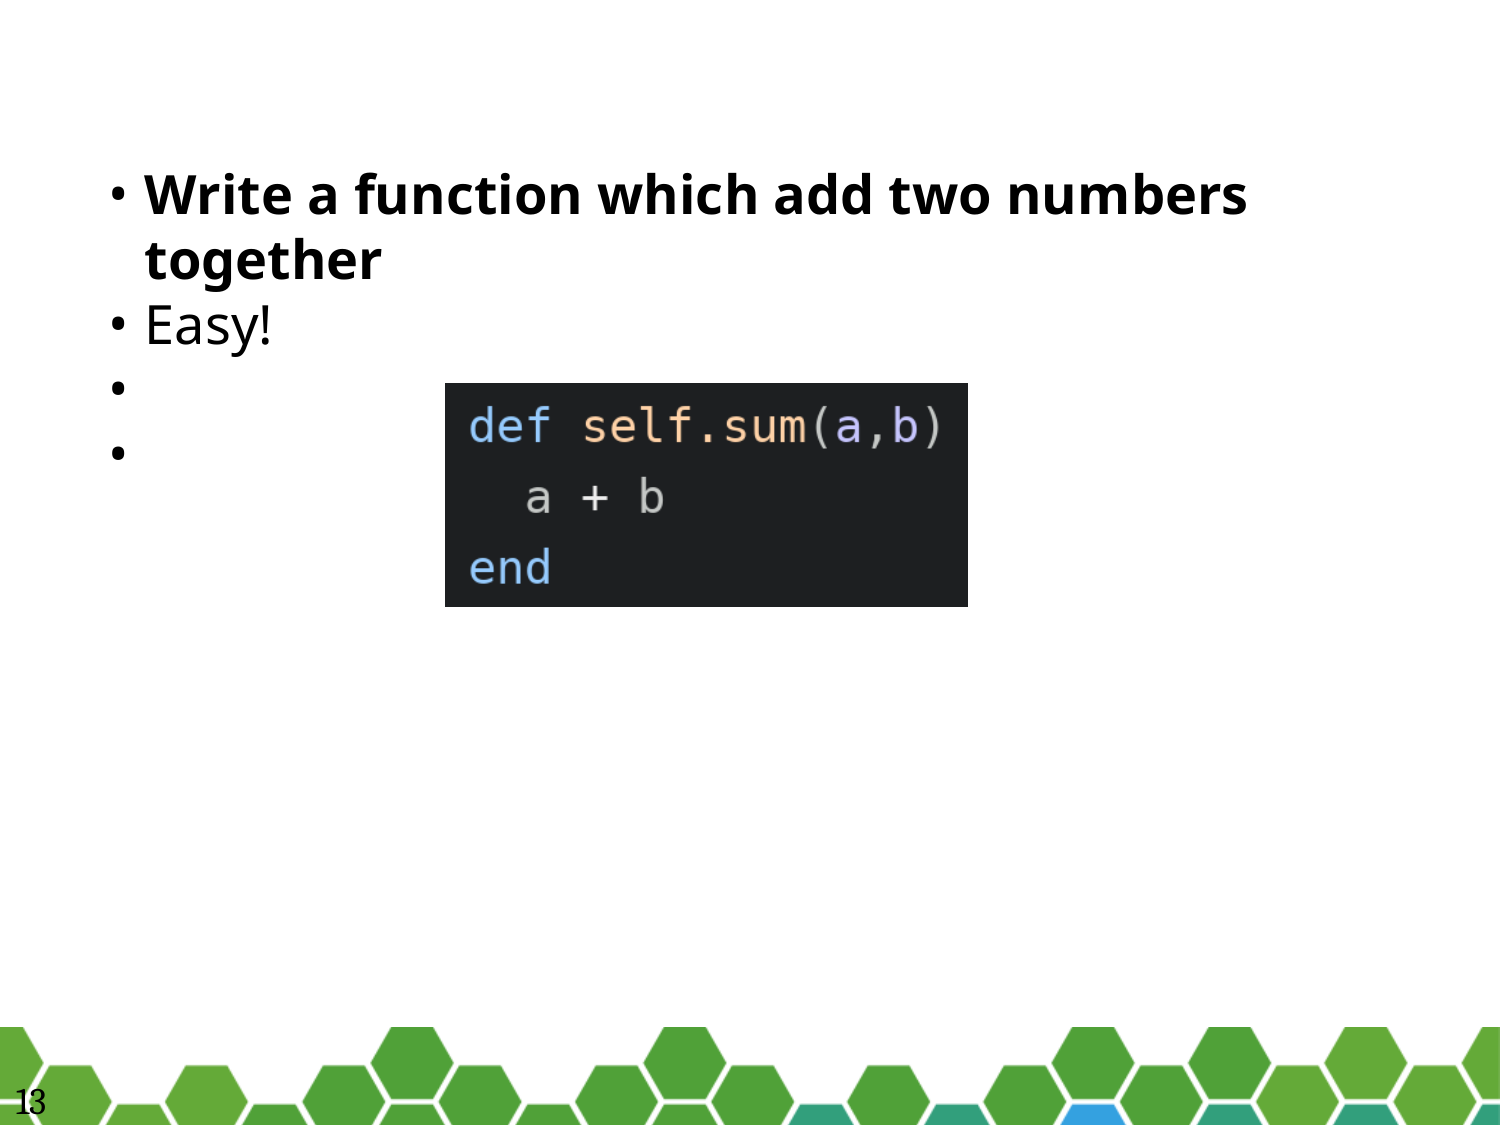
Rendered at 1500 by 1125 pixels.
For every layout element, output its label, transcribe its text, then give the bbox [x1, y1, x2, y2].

picture [445, 383, 968, 607]
picture [0, 1027, 1500, 1125]
text_box Write a function which add two numbers together Easy! [108, 160, 1345, 813]
